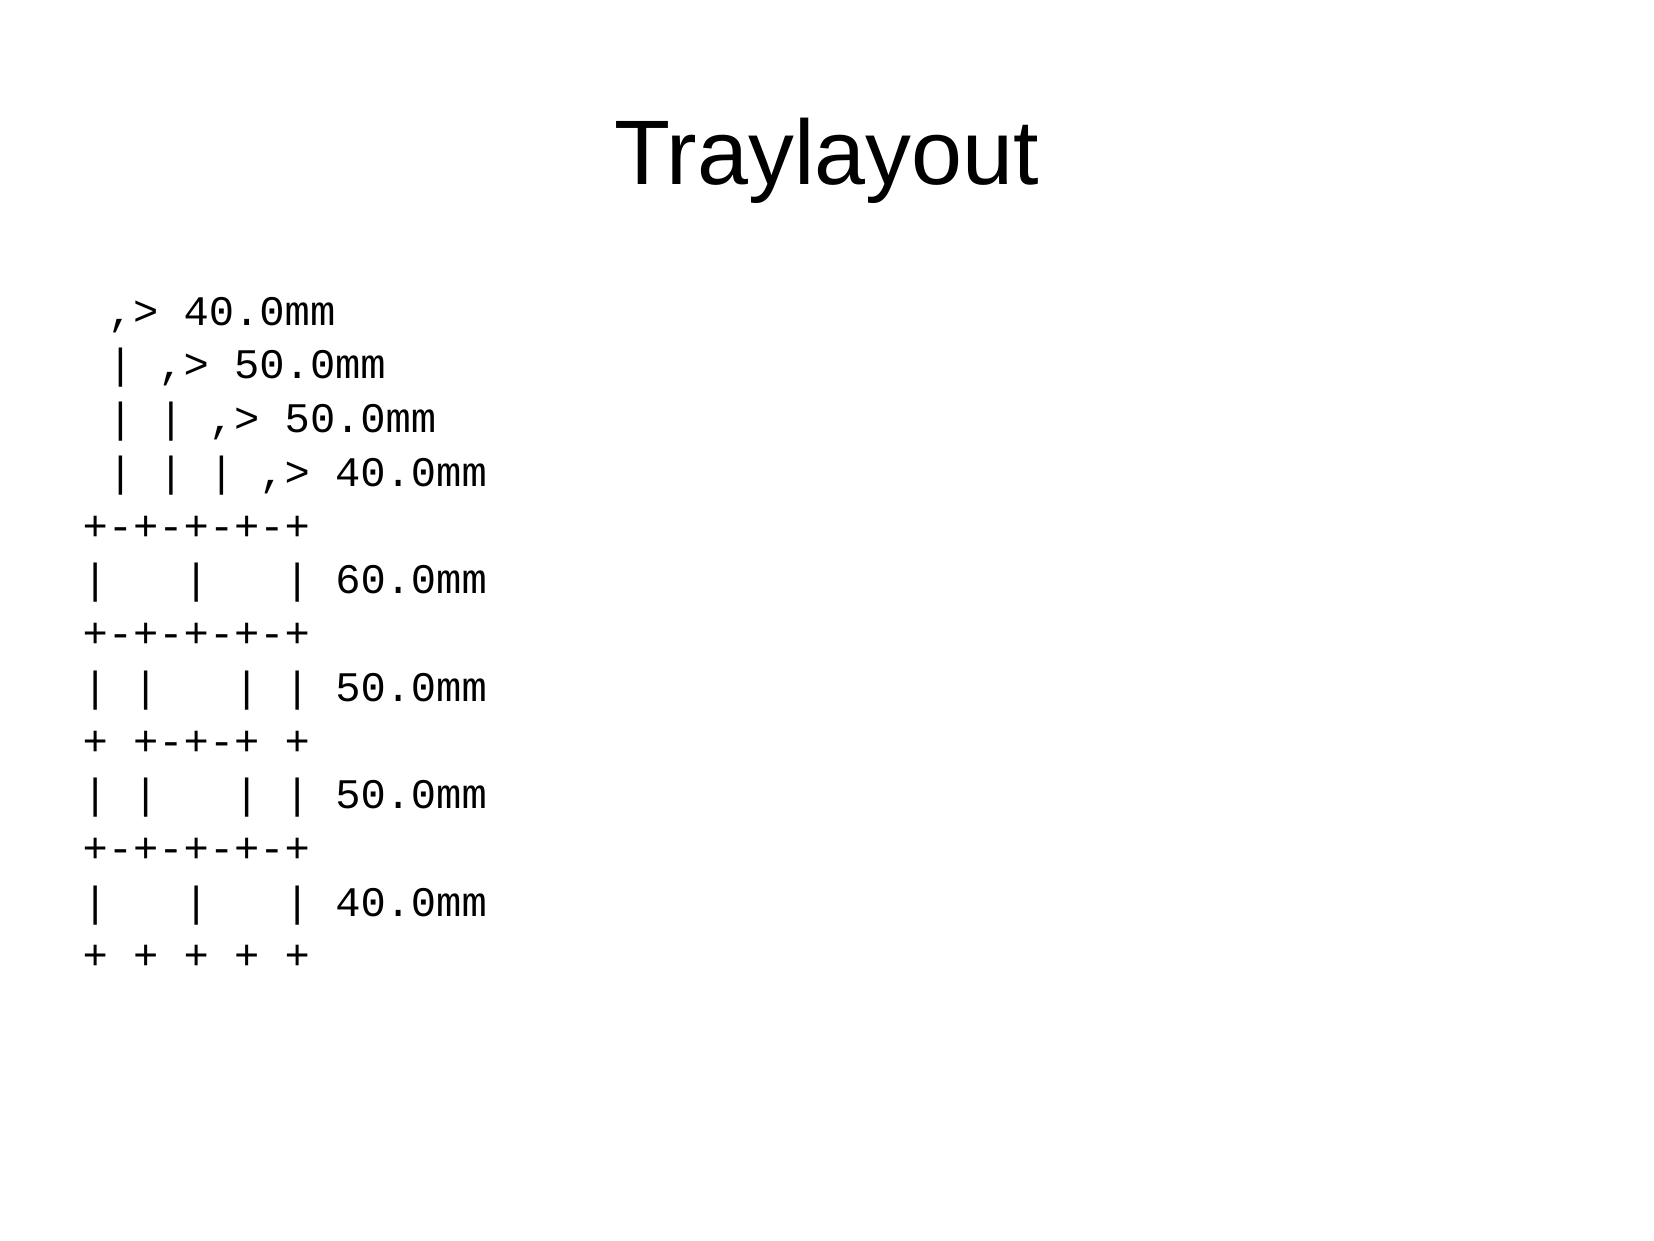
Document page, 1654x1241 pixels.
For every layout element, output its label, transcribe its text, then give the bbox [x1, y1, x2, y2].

title Traylayout [82, 49, 1571, 257]
text_box [82, 290, 1571, 1010]
